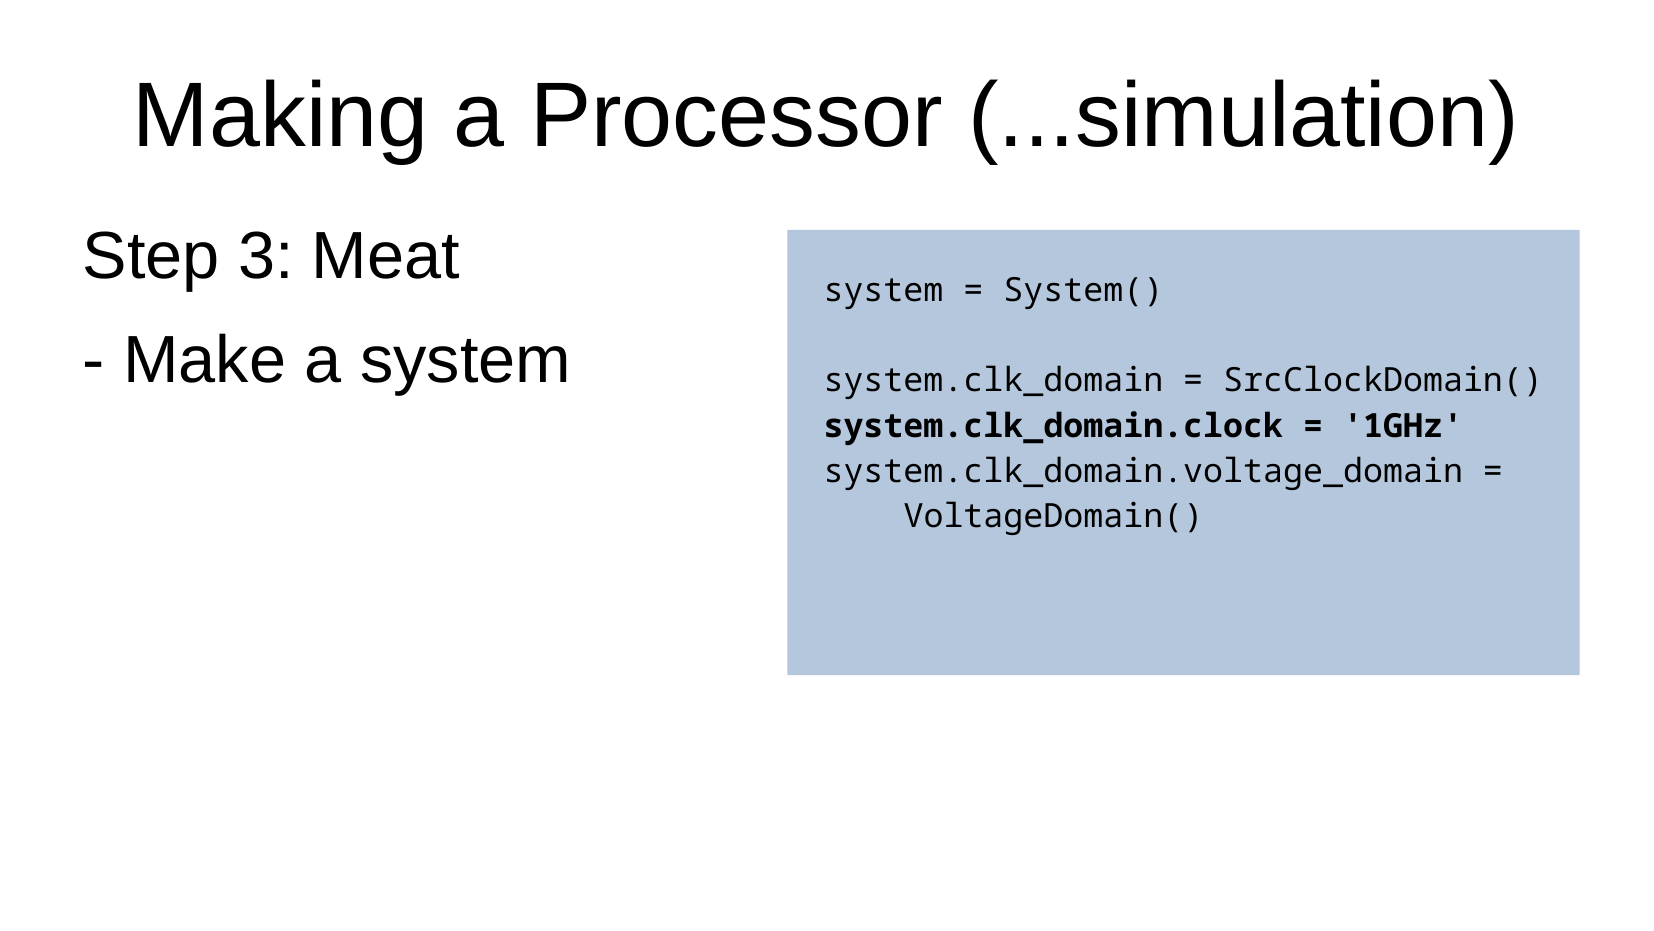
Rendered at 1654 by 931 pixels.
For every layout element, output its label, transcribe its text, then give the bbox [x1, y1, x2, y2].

title Making a Processor (...simulation) [82, 37, 1571, 193]
text_box system = System() system.clk_domain = SrcClockDomain() system.clk_domain.clock = '1GHz' system.clk_domain.voltage_domain = VoltageDomain() [787, 229, 1580, 676]
list Step 3: Meat - Make a system [82, 217, 809, 451]
